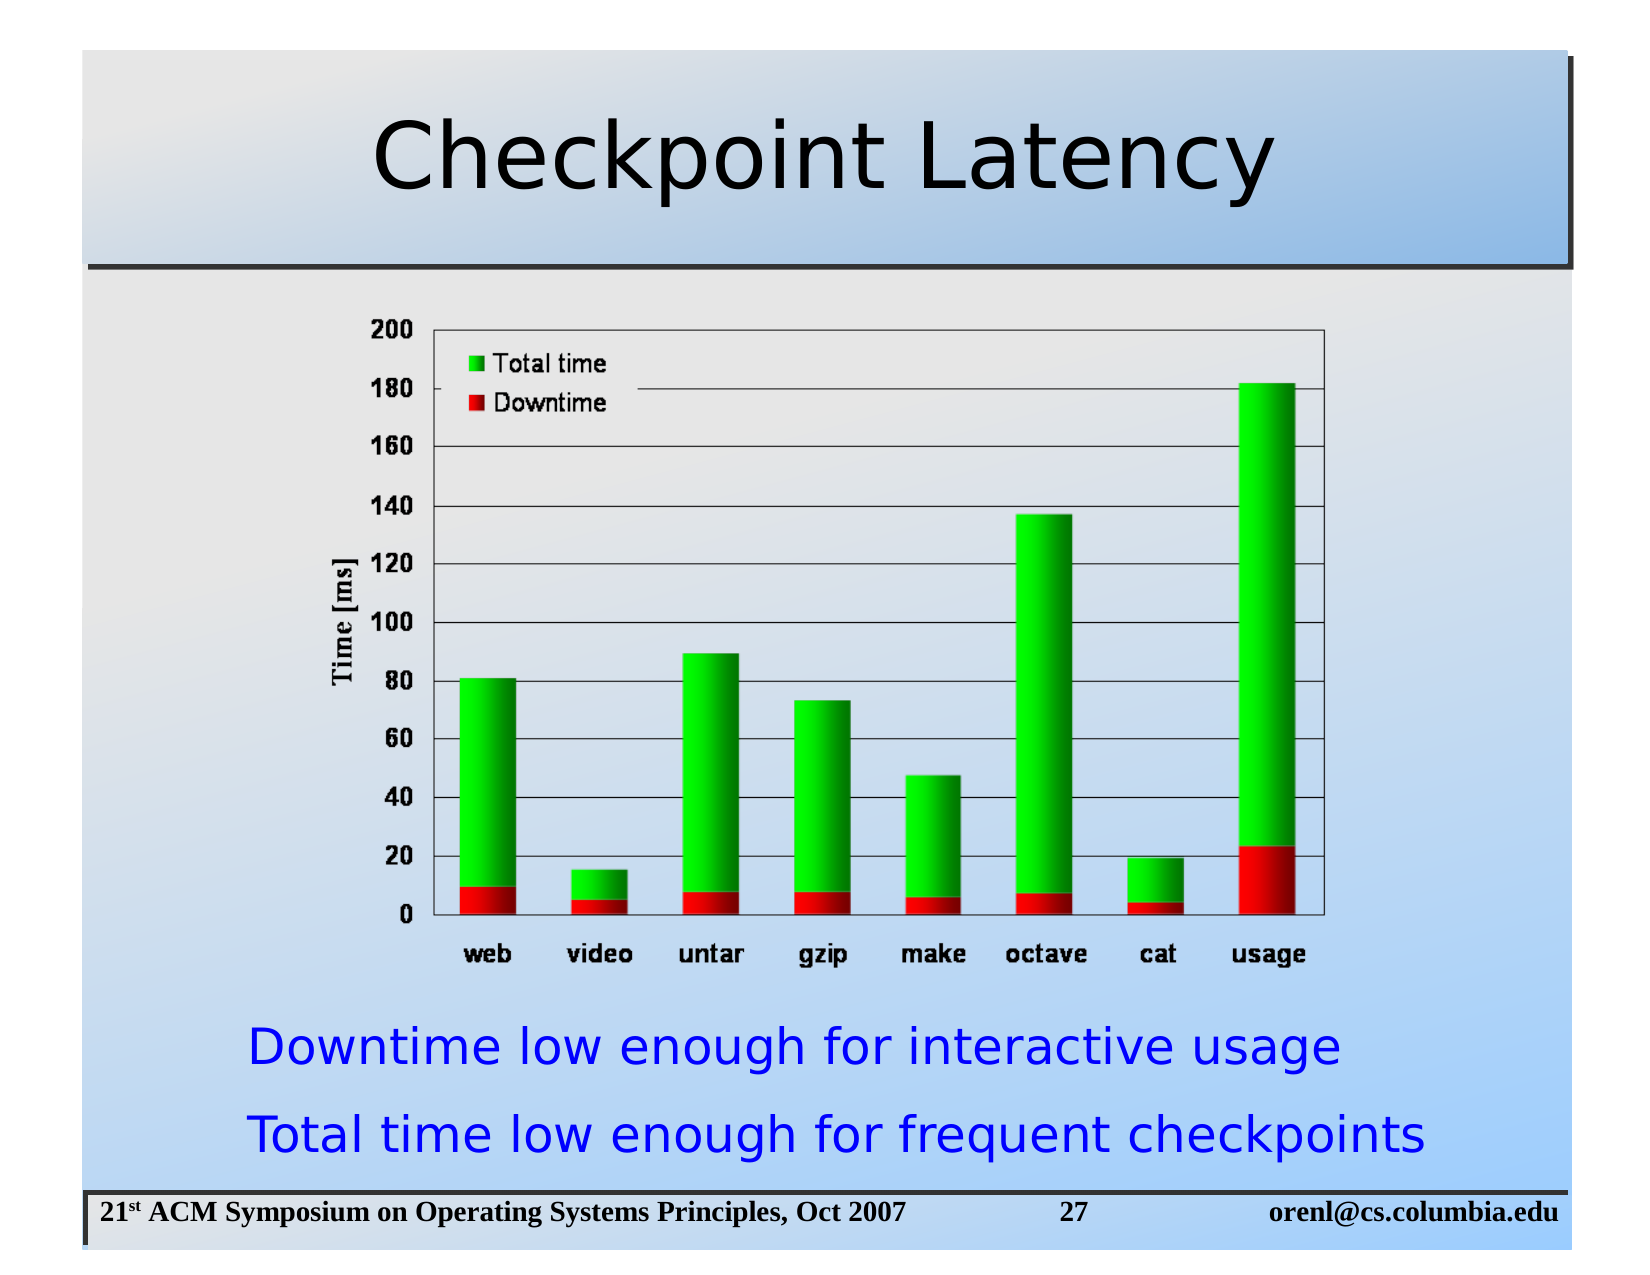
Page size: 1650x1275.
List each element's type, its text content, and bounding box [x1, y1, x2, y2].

title Checkpoint Latency [82, 50, 1568, 264]
list Downtime low enough for interactive usage Total time low enough for frequent checkpoints [157, 1003, 1580, 1165]
picture [286, 297, 1337, 998]
